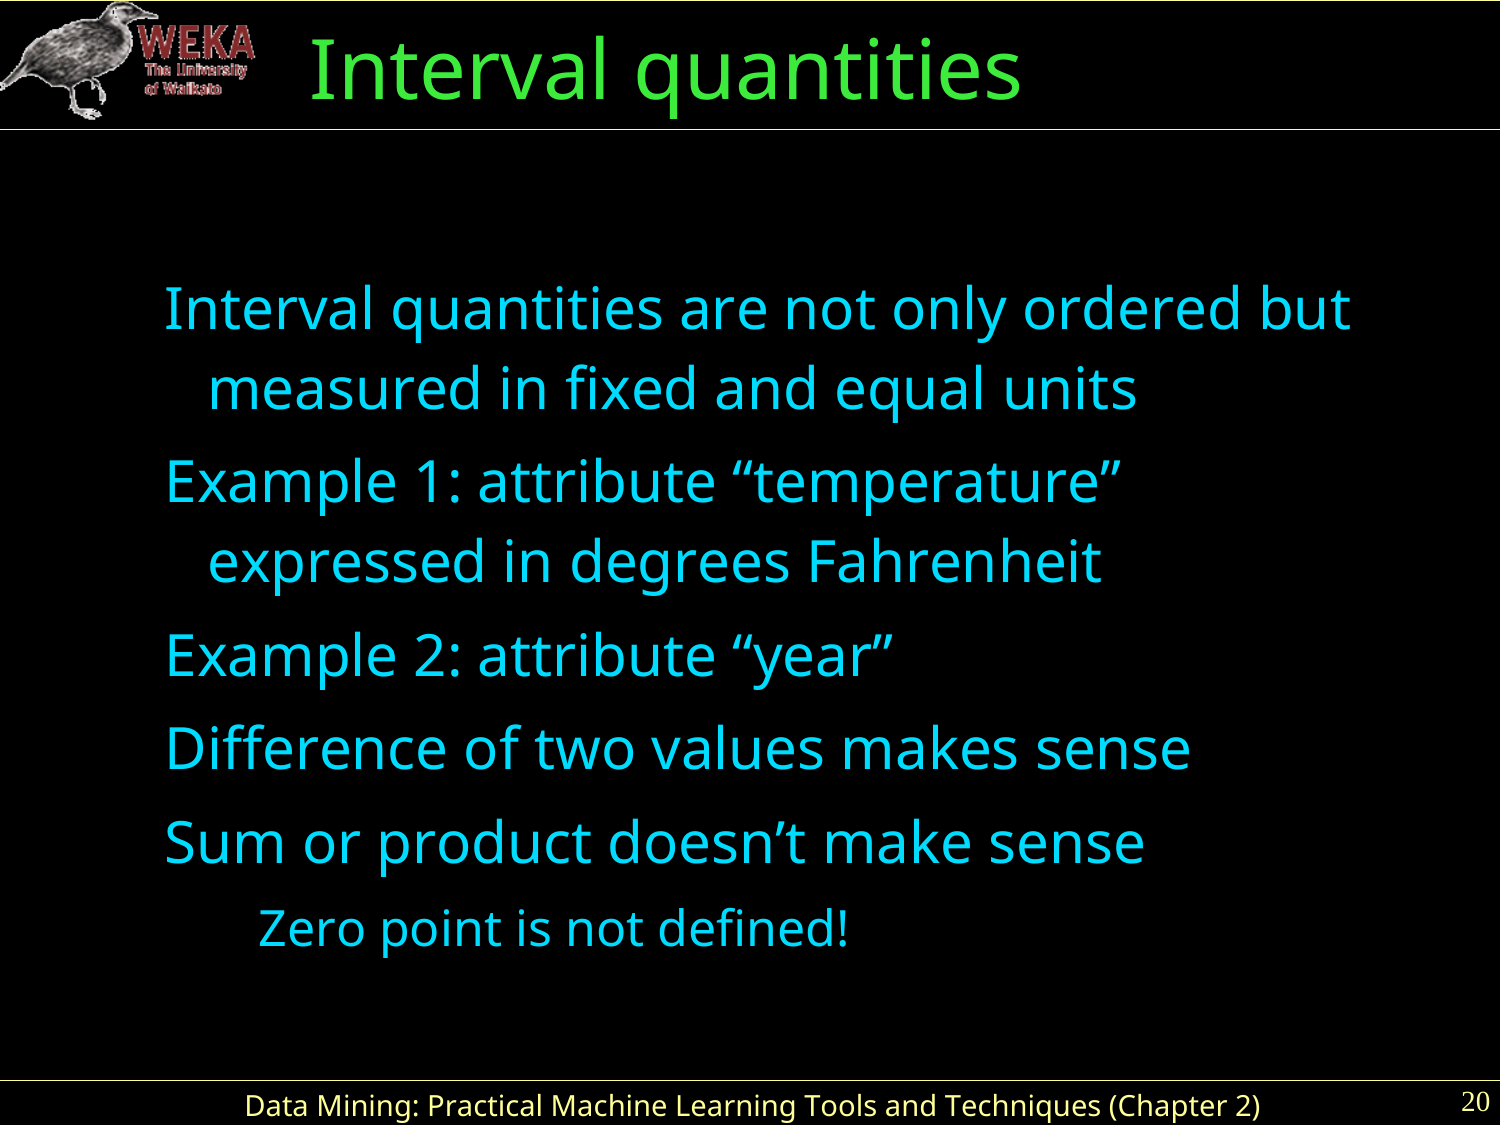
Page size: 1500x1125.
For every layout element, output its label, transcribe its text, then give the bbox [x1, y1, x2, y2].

text_box Interval quantities are not only ordered but measured in fixed and equal units Example 1: attribute “temperature” expressed in degrees Fahrenheit Example 2: attribute “year” Difference of two values makes sense Sum or product doesn’t make sense Zero point is not defined! [149, 260, 1388, 936]
picture [0, 1, 266, 129]
title Interval quantities [295, 0, 1500, 148]
